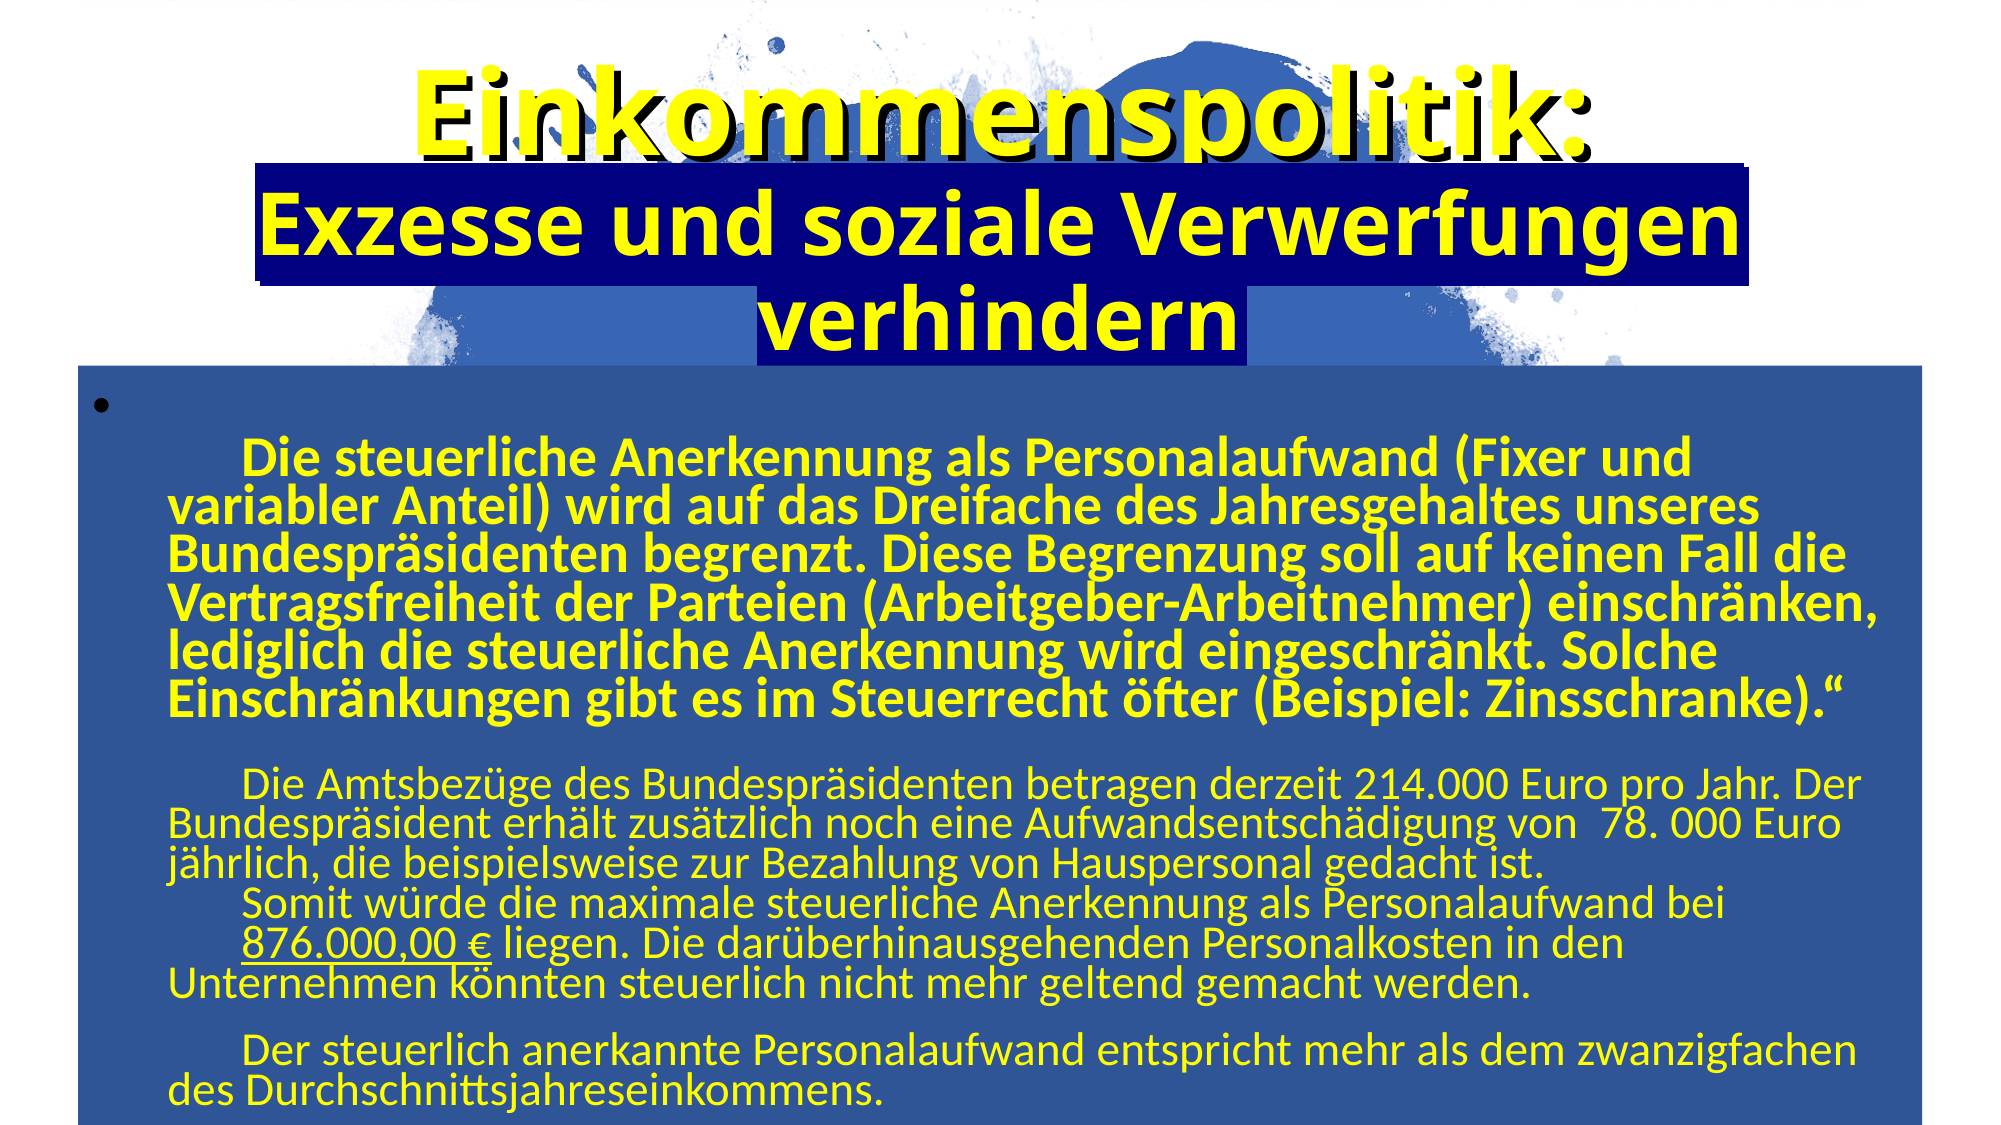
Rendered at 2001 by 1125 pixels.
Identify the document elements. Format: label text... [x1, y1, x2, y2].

list Die steuerliche Anerkennung als Personalaufwand (Fixer und variabler Anteil) wird auf das Dreifache des Jahresgehaltes unseres Bundespräsidenten begrenzt. Diese Begrenzung soll auf keinen Fall die Vertragsfreiheit der Parteien (Arbeitgeber-Arbeitnehmer) einschränken, lediglich die steuerliche Anerkennung wird eingeschränkt. Solche Einschränkungen gibt es im Steuerrecht öfter (Beispiel: Zinsschranke).“ Die Amtsbezüge des Bundespräsidenten betragen derzeit 214.000 Euro pro Jahr. Der Bundespräsident erhält zusätzlich noch eine Aufwandsentschädigung von 78. 000 Euro jährlich, die beispielsweise zur Bezahlung von Hauspersonal gedacht ist. Somit würde die maximale steuerliche Anerkennung als Personalaufwand bei 876.000,00 € liegen. Die darüberhinausgehenden Personalkosten in den Unternehmen könnten steuerlich nicht mehr geltend gemacht werden. Der steuerlich anerkannte Personalaufwand entspricht mehr als dem zwanzigfachen des Durchschnittsjahreseinkommens. [78, 365, 1923, 1125]
picture [0, 0, 2000, 1125]
title Einkommenspolitik: Exzesse und soziale Verwerfungen verhindern [91, 43, 1908, 365]
